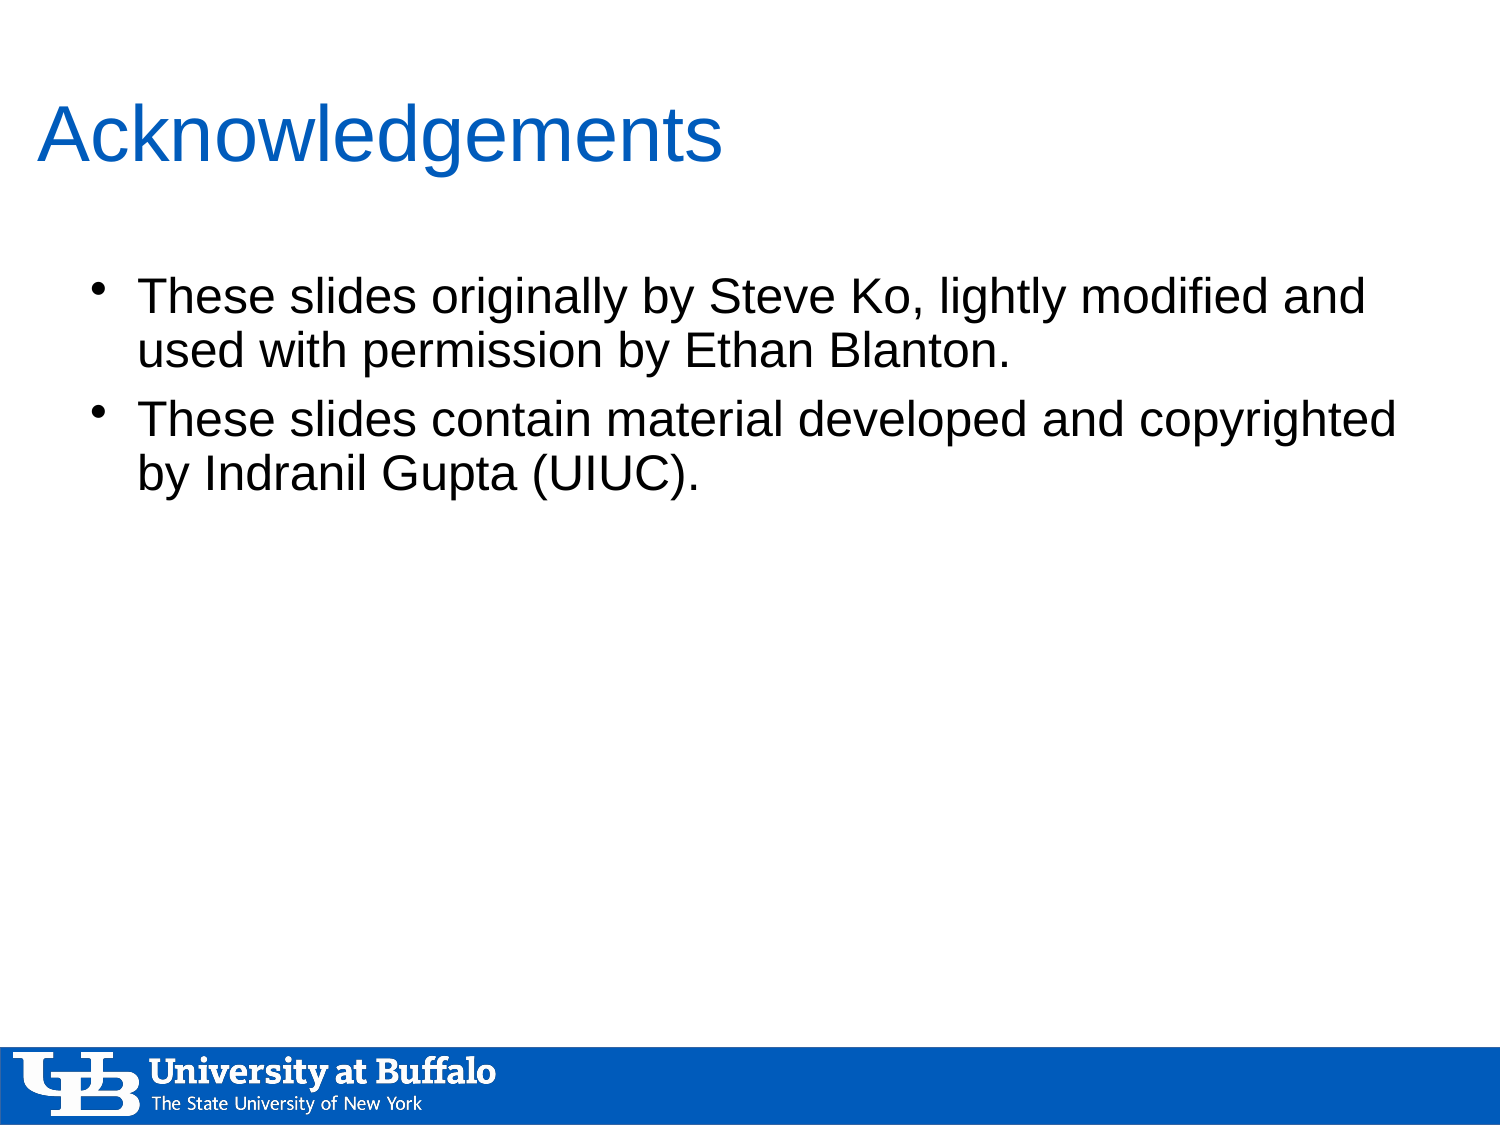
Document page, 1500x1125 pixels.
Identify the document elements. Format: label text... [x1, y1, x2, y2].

list These slides originally by Steve Ko, lightly modified and used with permission by Ethan Blanton. These slides contain material developed and copyrighted by Indranil Gupta (UIUC). [75, 263, 1425, 916]
title Acknowledgements [37, 40, 1388, 228]
picture [13, 1052, 496, 1116]
